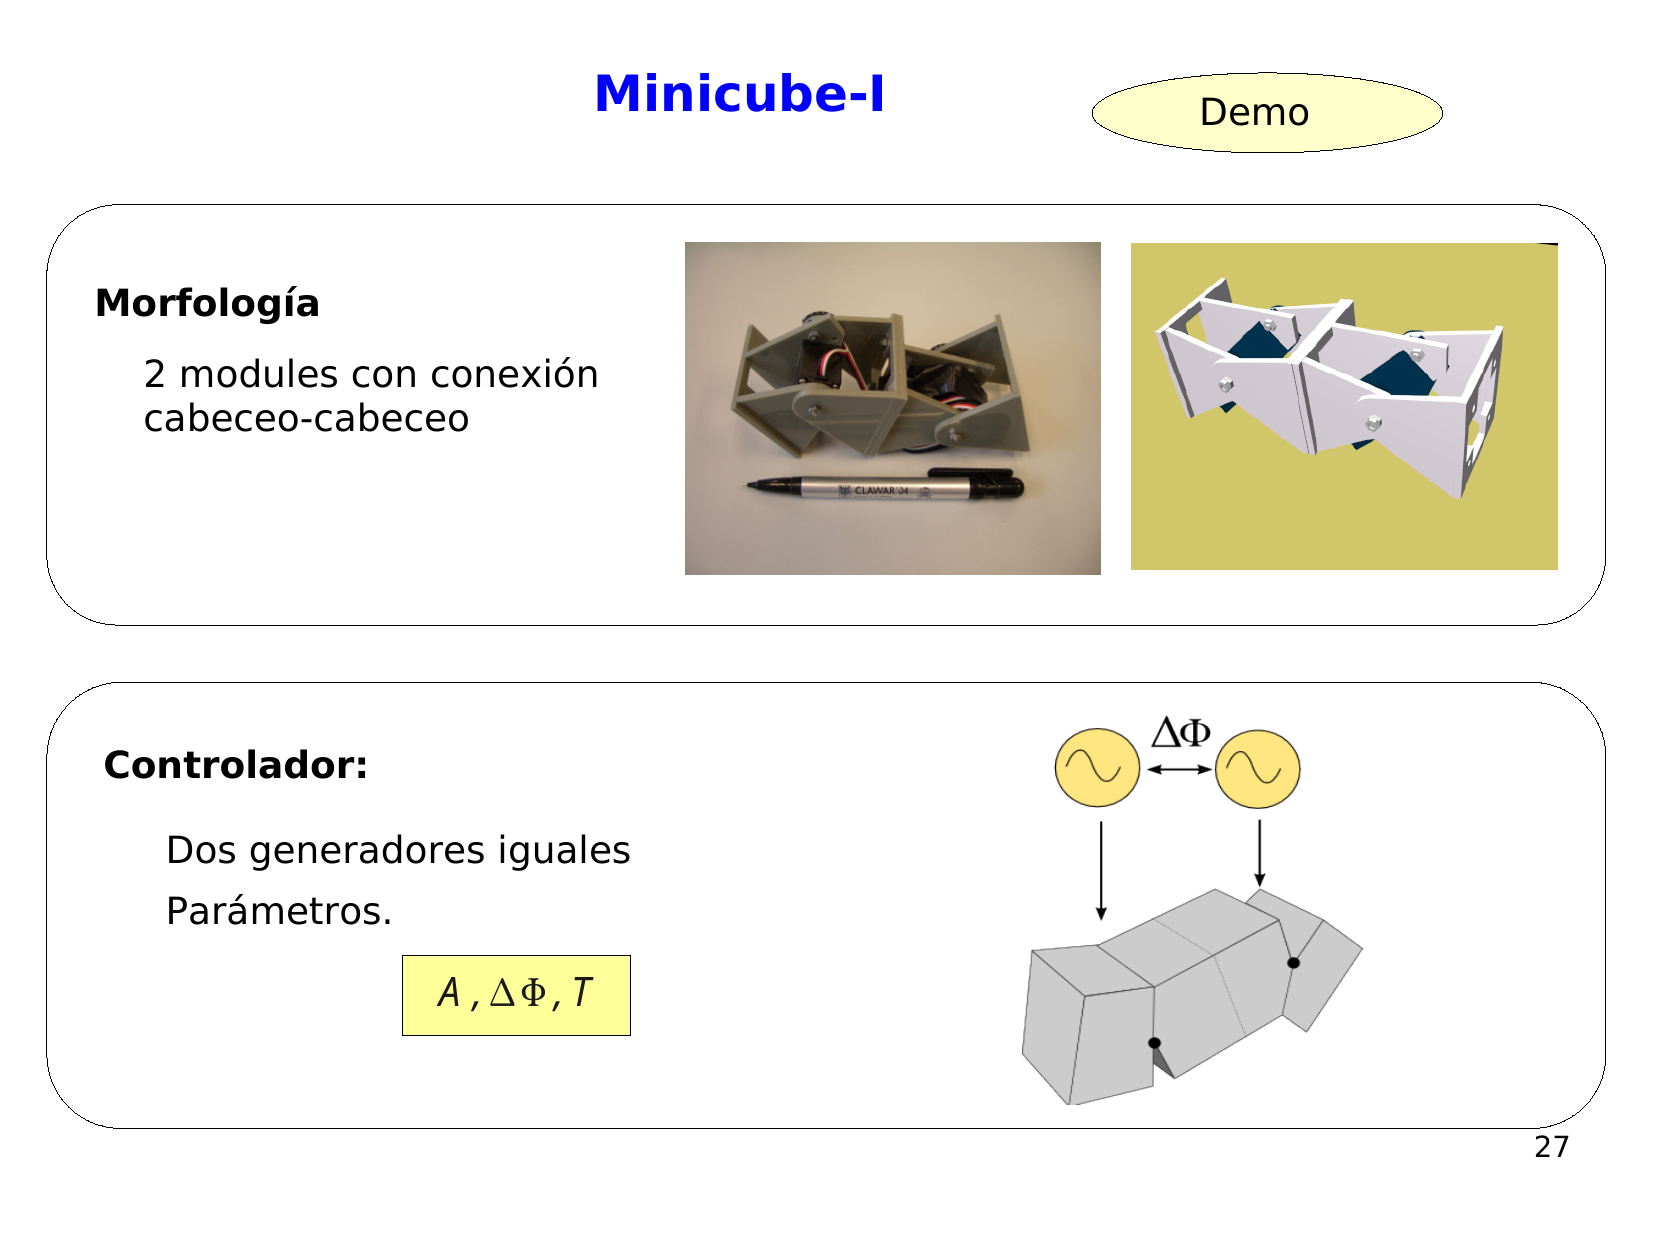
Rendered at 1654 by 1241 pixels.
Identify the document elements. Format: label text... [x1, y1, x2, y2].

text_box Demo [1184, 83, 1326, 142]
text_box Morfología [67, 274, 363, 333]
text_box Minicube-I [578, 57, 903, 131]
chart [426, 968, 604, 1017]
text_box [1092, 72, 1443, 153]
text_box [402, 955, 631, 1036]
text_box Controlador: [76, 736, 398, 795]
picture [1022, 715, 1363, 1105]
picture [1131, 243, 1558, 570]
text_box 2 modules con conexión cabeceo-cabeceo [128, 345, 660, 448]
text_box Dos generadores iguales Parámetros. [138, 821, 661, 941]
picture [685, 242, 1101, 575]
